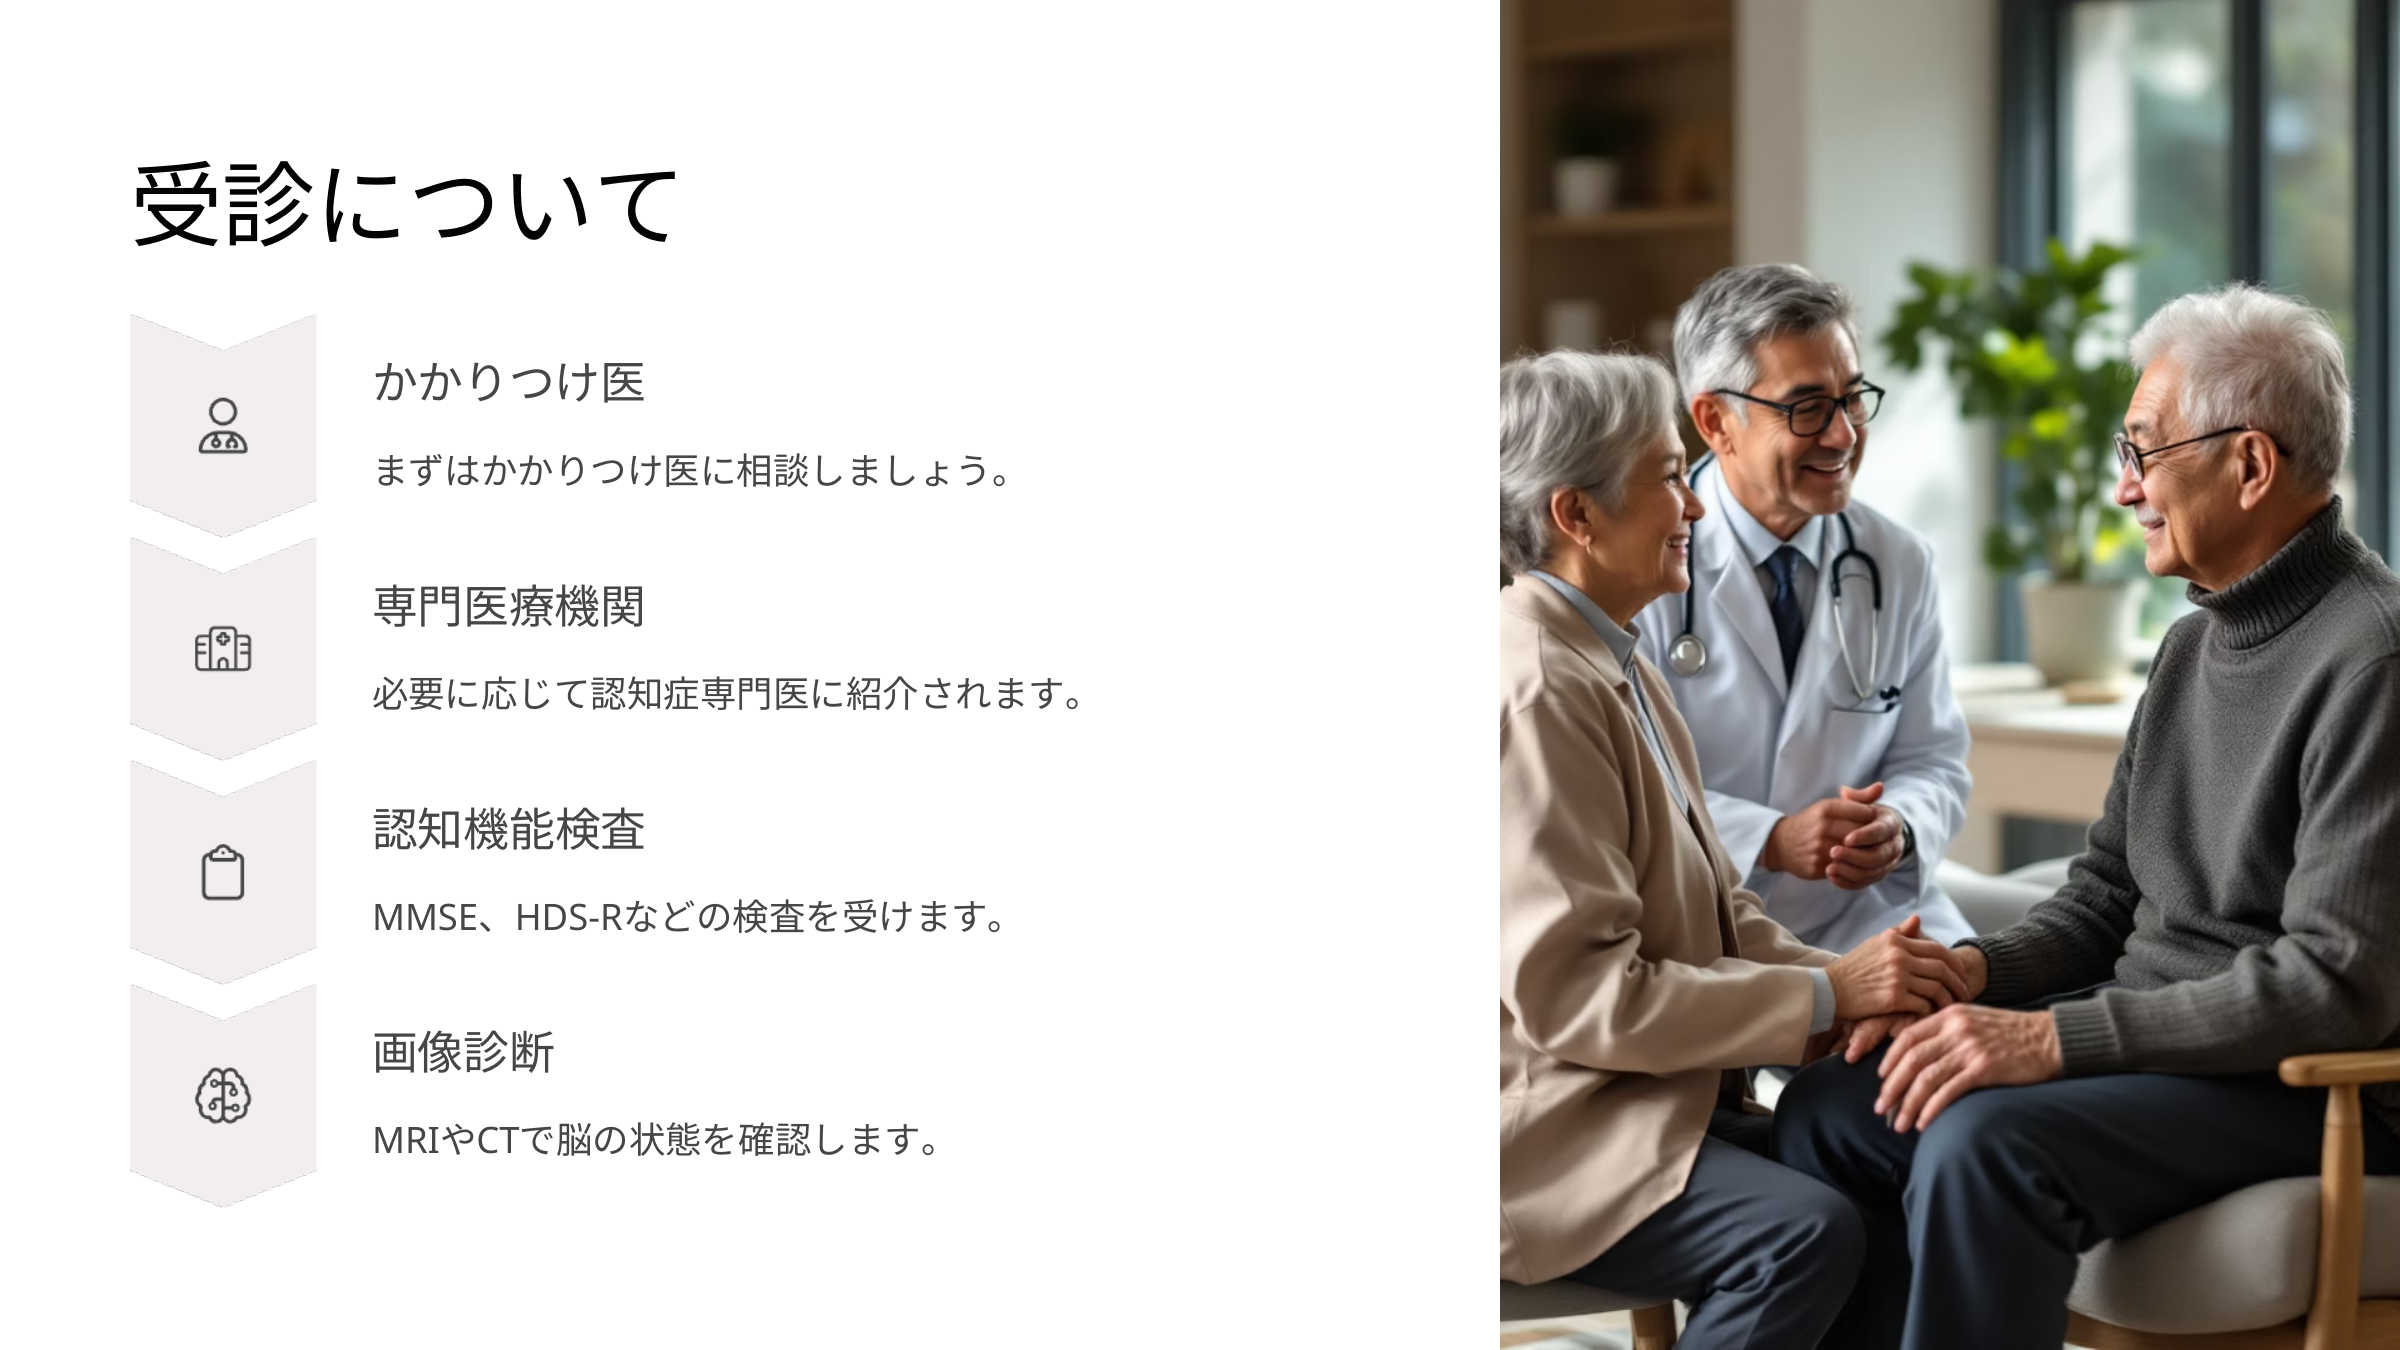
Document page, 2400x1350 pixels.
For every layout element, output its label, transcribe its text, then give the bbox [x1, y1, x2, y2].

text_box MMSE、HDS-Rなどの検査を受けます。 [372, 878, 1370, 939]
text_box MRIやCTで脳の状態を確認します。 [372, 1101, 1370, 1162]
text_box かかりつけ医 [371, 351, 838, 410]
text_box 画像診断 [371, 1021, 838, 1080]
picture [130, 314, 317, 1208]
text_box 専門医療機関 [371, 574, 838, 634]
text_box 認知機能検査 [371, 798, 838, 857]
picture [1500, 0, 2400, 1350]
text_box まずはかかりつけ医に相談しましょう。 [372, 432, 1370, 492]
text_box 受診について [130, 142, 1061, 259]
text_box 必要に応じて認知症専門医に紹介されます。 [372, 655, 1370, 715]
